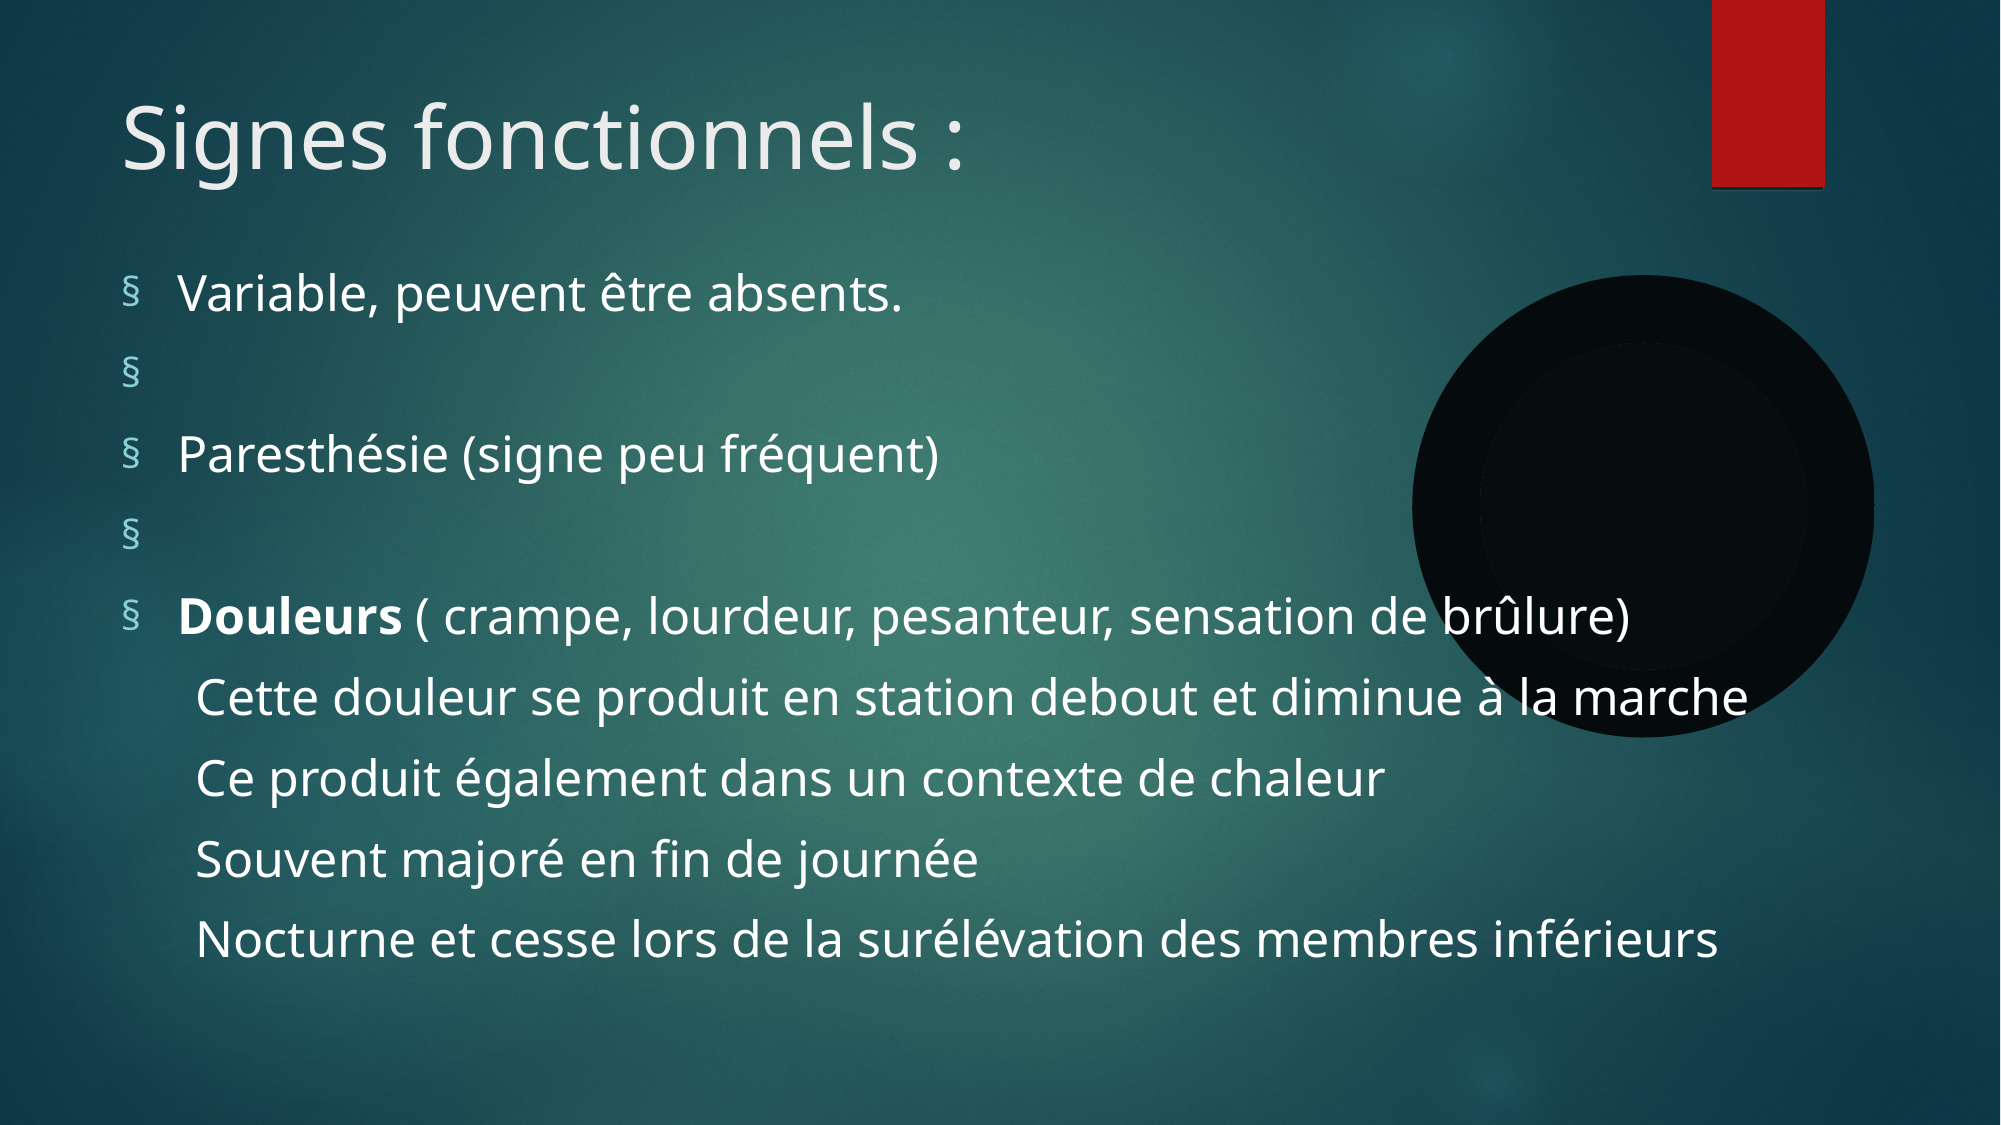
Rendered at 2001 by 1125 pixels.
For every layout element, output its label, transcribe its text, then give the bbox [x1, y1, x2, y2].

title Signes fonctionnels : [106, 74, 1649, 253]
list Variable, peuvent être absents. Paresthésie (signe peu fréquent) Douleurs ( crampe, lourdeur, pesanteur, sensation de brûlure) Cette douleur se produit en station debout et diminue à la marche Ce produit également dans un contexte de chaleur Souvent majoré en fin de journée Nocturne et cesse lors de la surélévation des membres inférieurs [105, 253, 1872, 1026]
